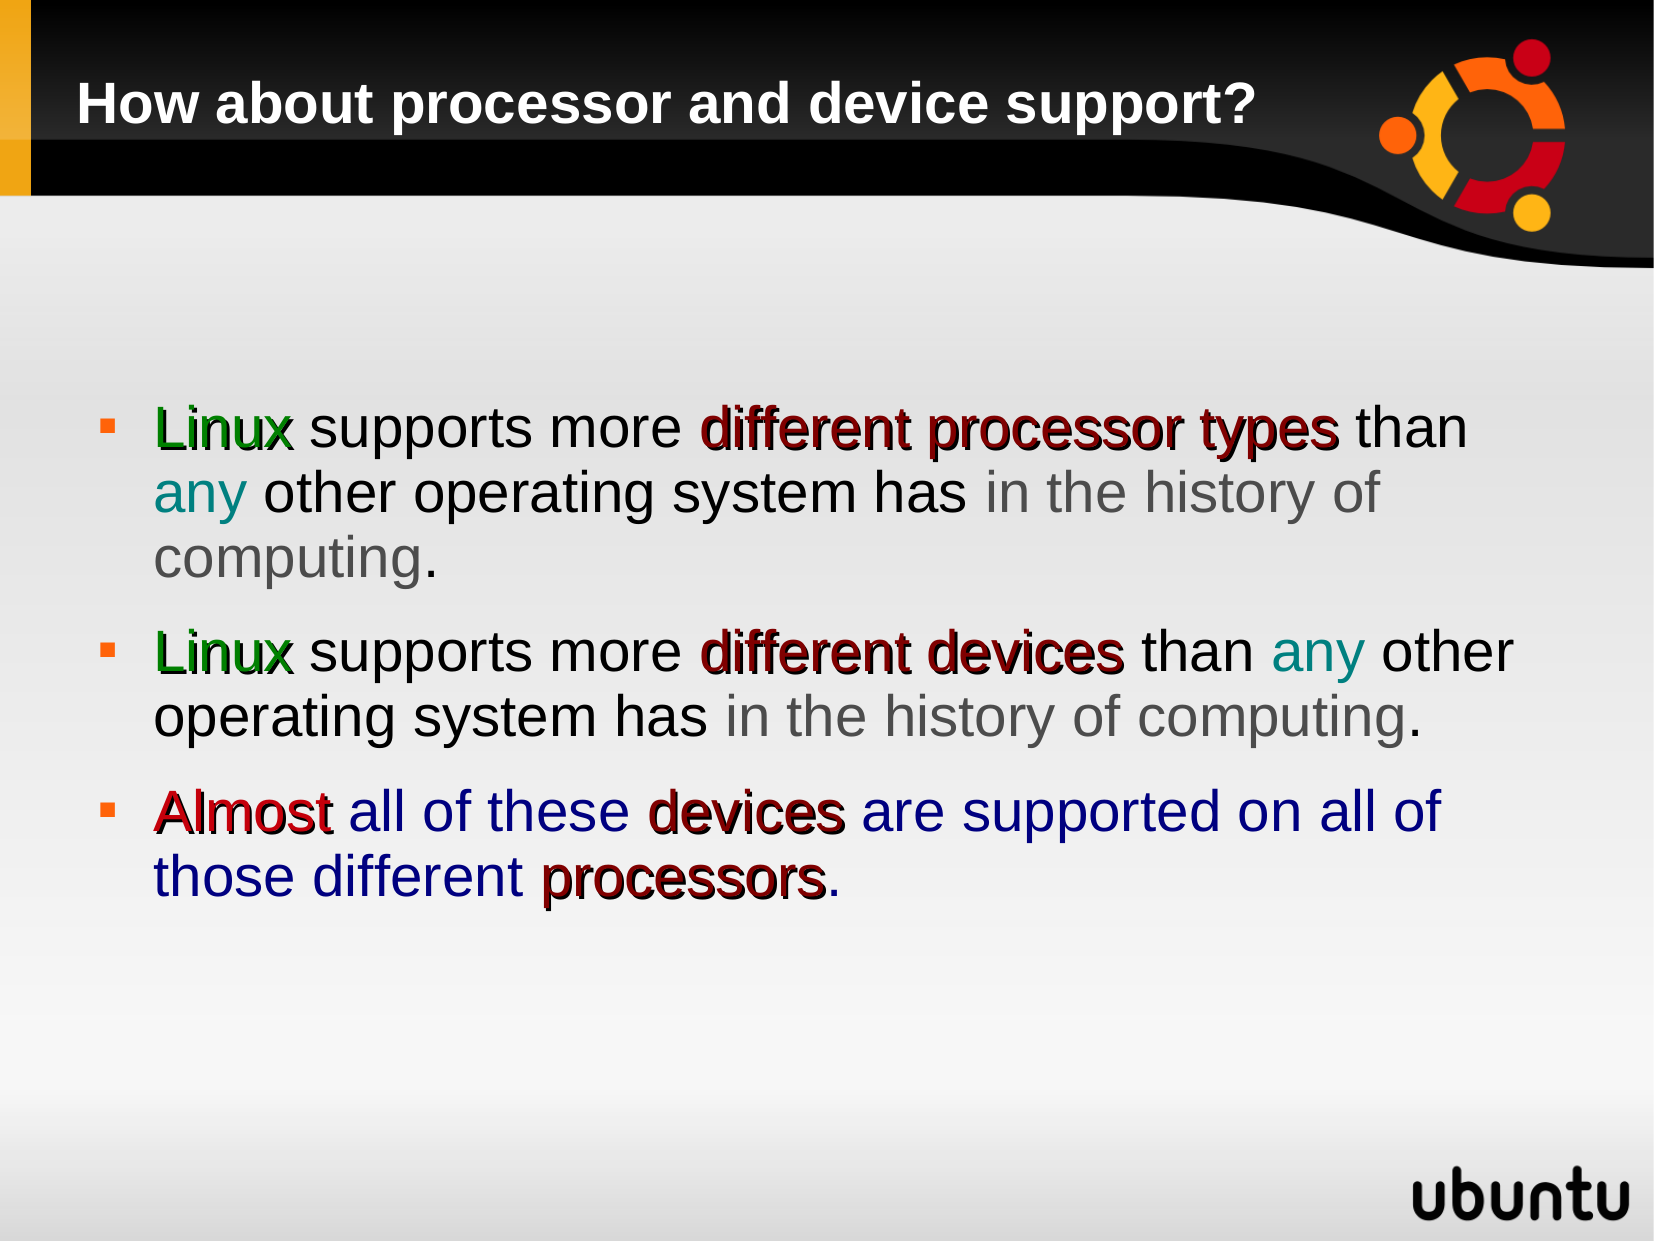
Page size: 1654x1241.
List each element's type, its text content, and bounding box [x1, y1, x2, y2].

list Linux supports more different processor types than any other operating system has in the history of computing. Linux supports more different devices than any other operating system has in the history of computing. Almost all of these devices are supported on all of those different processors. [82, 290, 1571, 1094]
title How about processor and device support? [76, 7, 1565, 200]
picture [0, 0, 1654, 1241]
